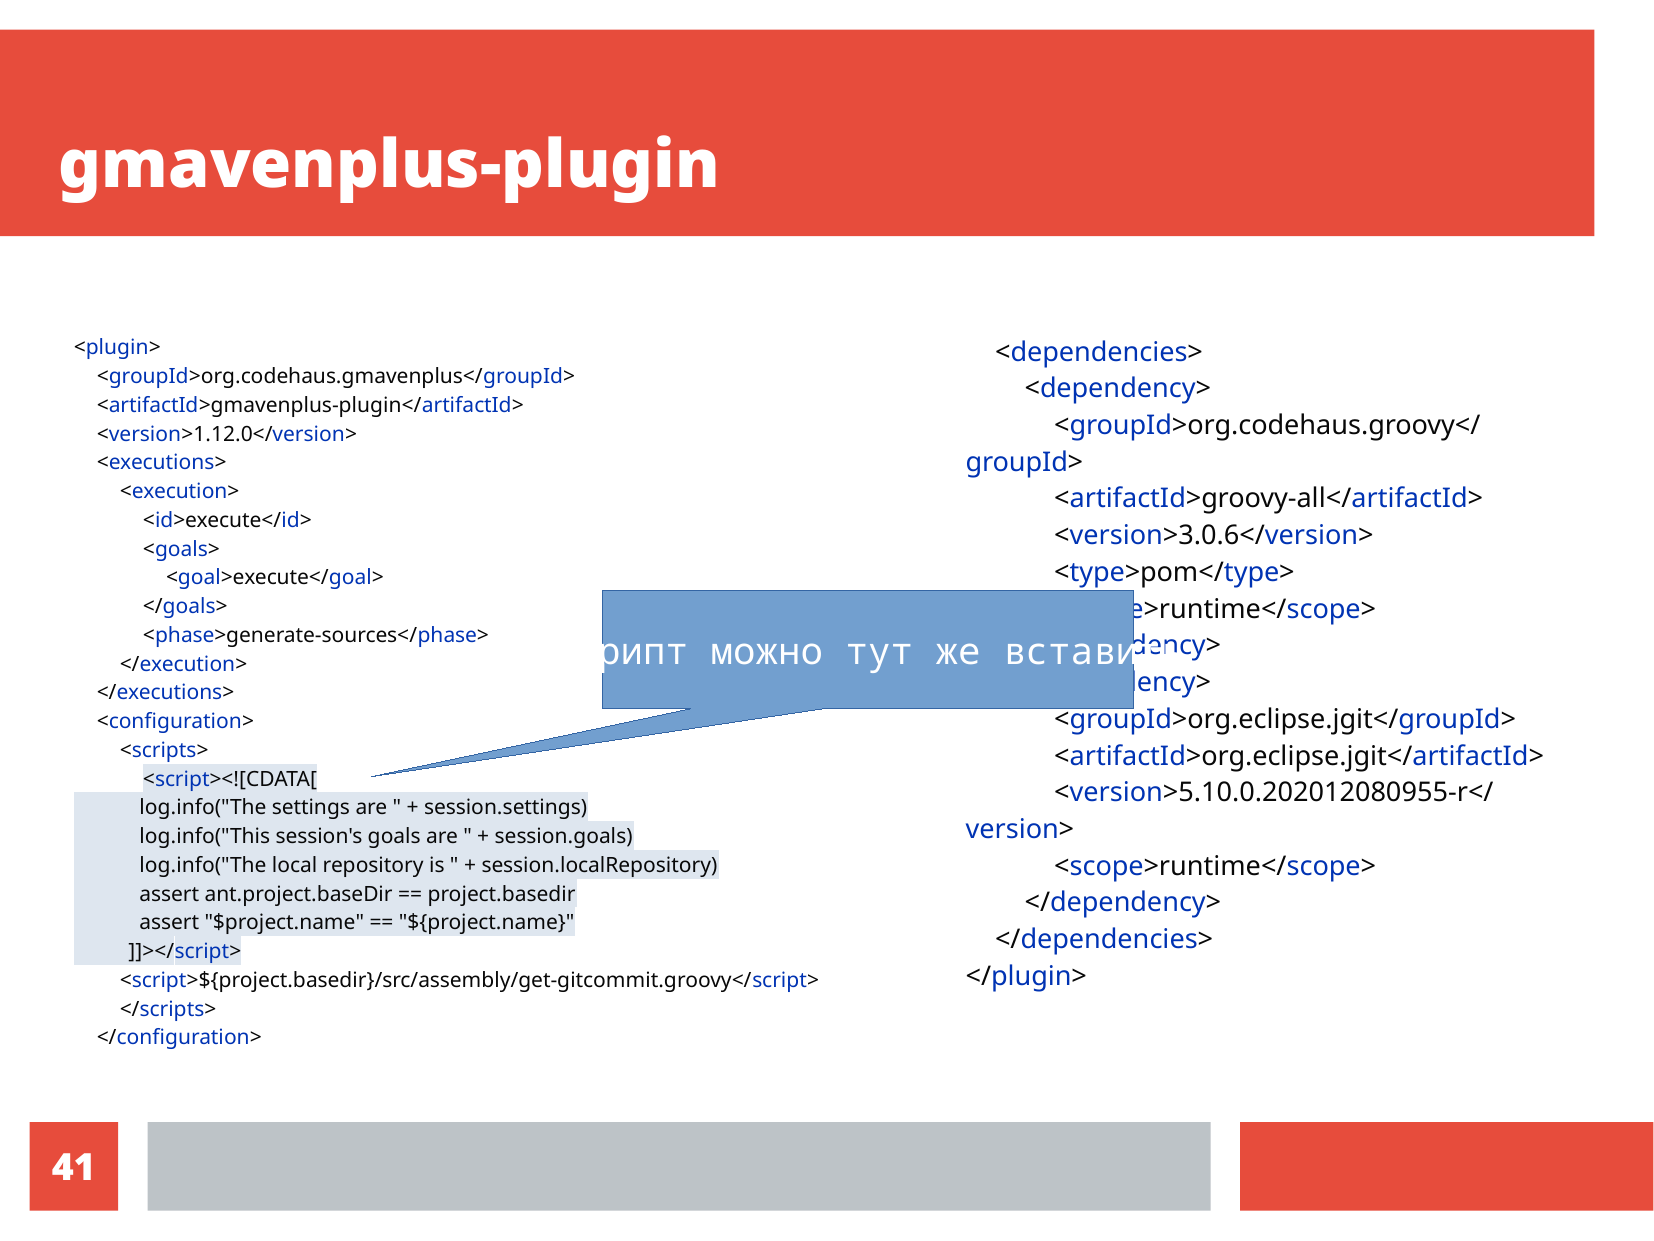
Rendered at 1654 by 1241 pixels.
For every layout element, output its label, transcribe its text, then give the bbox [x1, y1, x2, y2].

text_box Скрипт можно тут же вставить [371, 590, 1134, 777]
text_box <dependencies> <dependency> <groupId>org.codehaus.groovy</groupId> <artifactId>groovy-all</artifactId> <version>3.0.6</version> <type>pom</type> <scope>runtime</scope> </dependency> <dependency> <groupId>org.eclipse.jgit</groupId> <artifactId>org.eclipse.jgit</artifactId> <version>5.10.0.202012080955-r</version> <scope>runtime</scope> </dependency> </dependencies> </plugin> [950, 324, 1589, 1093]
title gmavenplus-plugin [59, 59, 1595, 207]
text_box <plugin> <groupId>org.codehaus.gmavenplus</groupId> <artifactId>gmavenplus-plugin</artifactId> <version>1.12.0</version> <executions> <execution> <id>execute</id> <goals> <goal>execute</goal> </goals> <phase>generate-sources</phase> </execution> </executions> <configuration> <scripts> <script><![CDATA[ log.info("The settings are " + session.settings) log.info("This session's goals are " + session.goals) log.info("The local repository is " + session.localRepository) assert ant.project.baseDir == project.basedir assert "$project.name" == "${project.name}" ]]></script> <script>${project.basedir}/src/assembly/get-gitcommit.groovy</script> </scripts> </configuration> [59, 324, 950, 1093]
